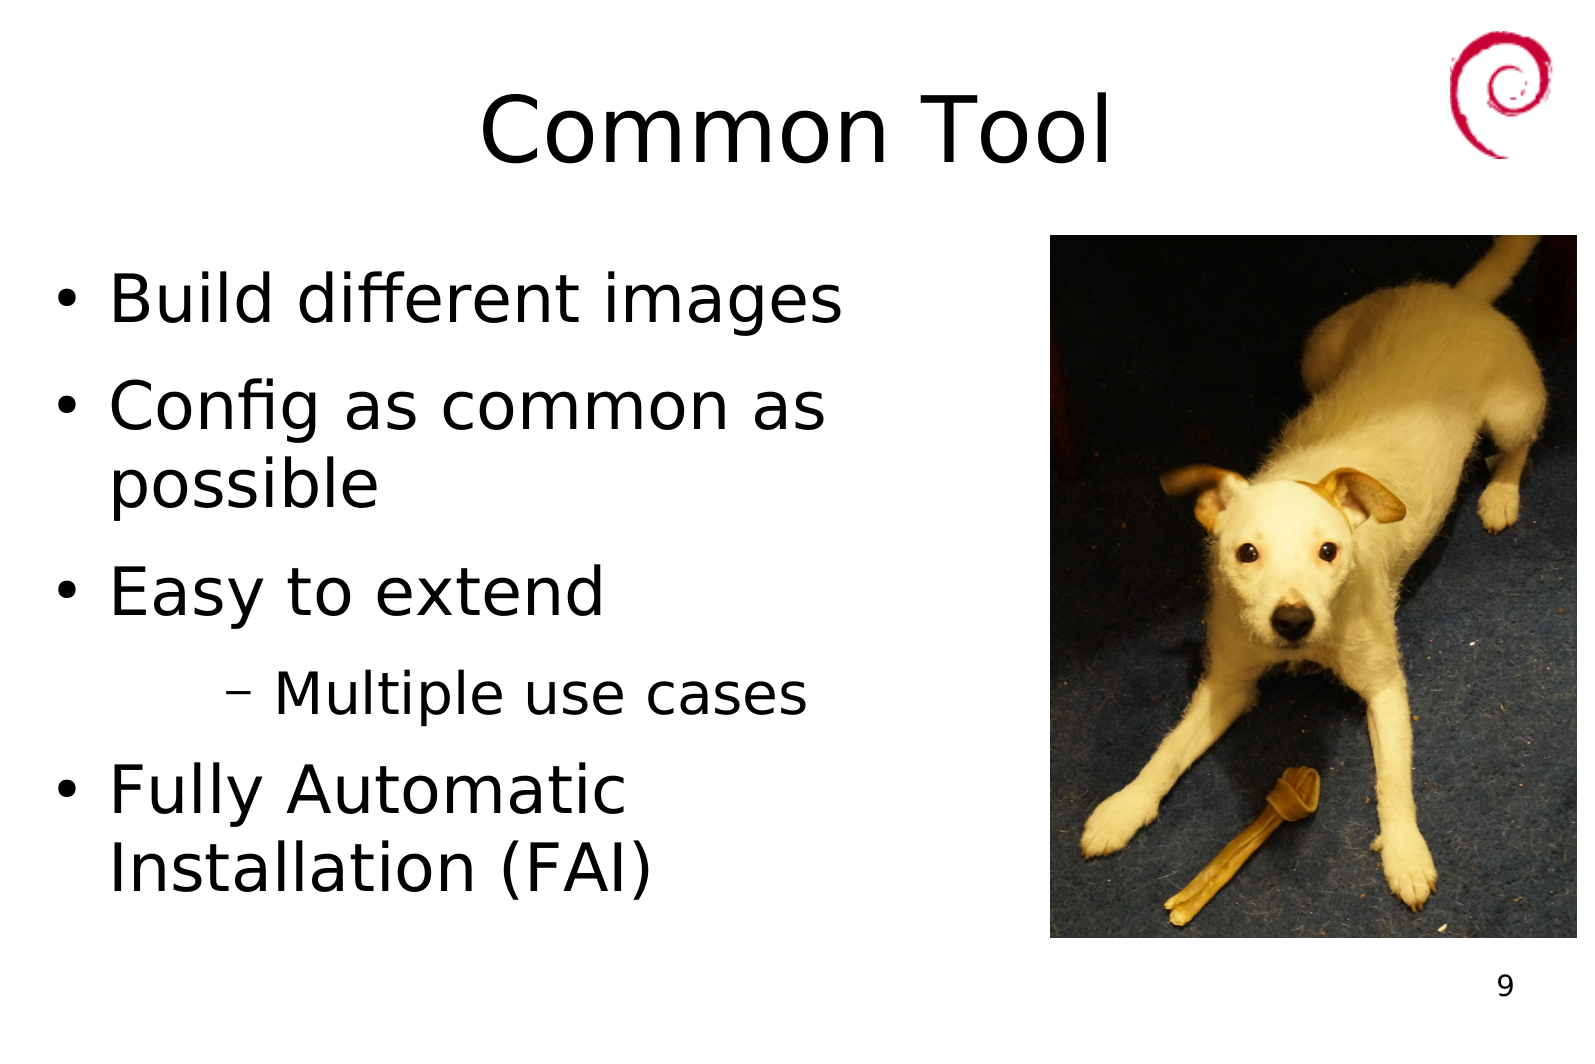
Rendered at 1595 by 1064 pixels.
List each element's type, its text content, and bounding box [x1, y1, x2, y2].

picture [1050, 235, 1577, 938]
title Common Tool [79, 42, 1515, 220]
picture [1450, 31, 1555, 159]
list Build different images Config as common as possible Easy to extend Multiple use cases Fully Automatic Installation (FAI) [37, 260, 863, 976]
